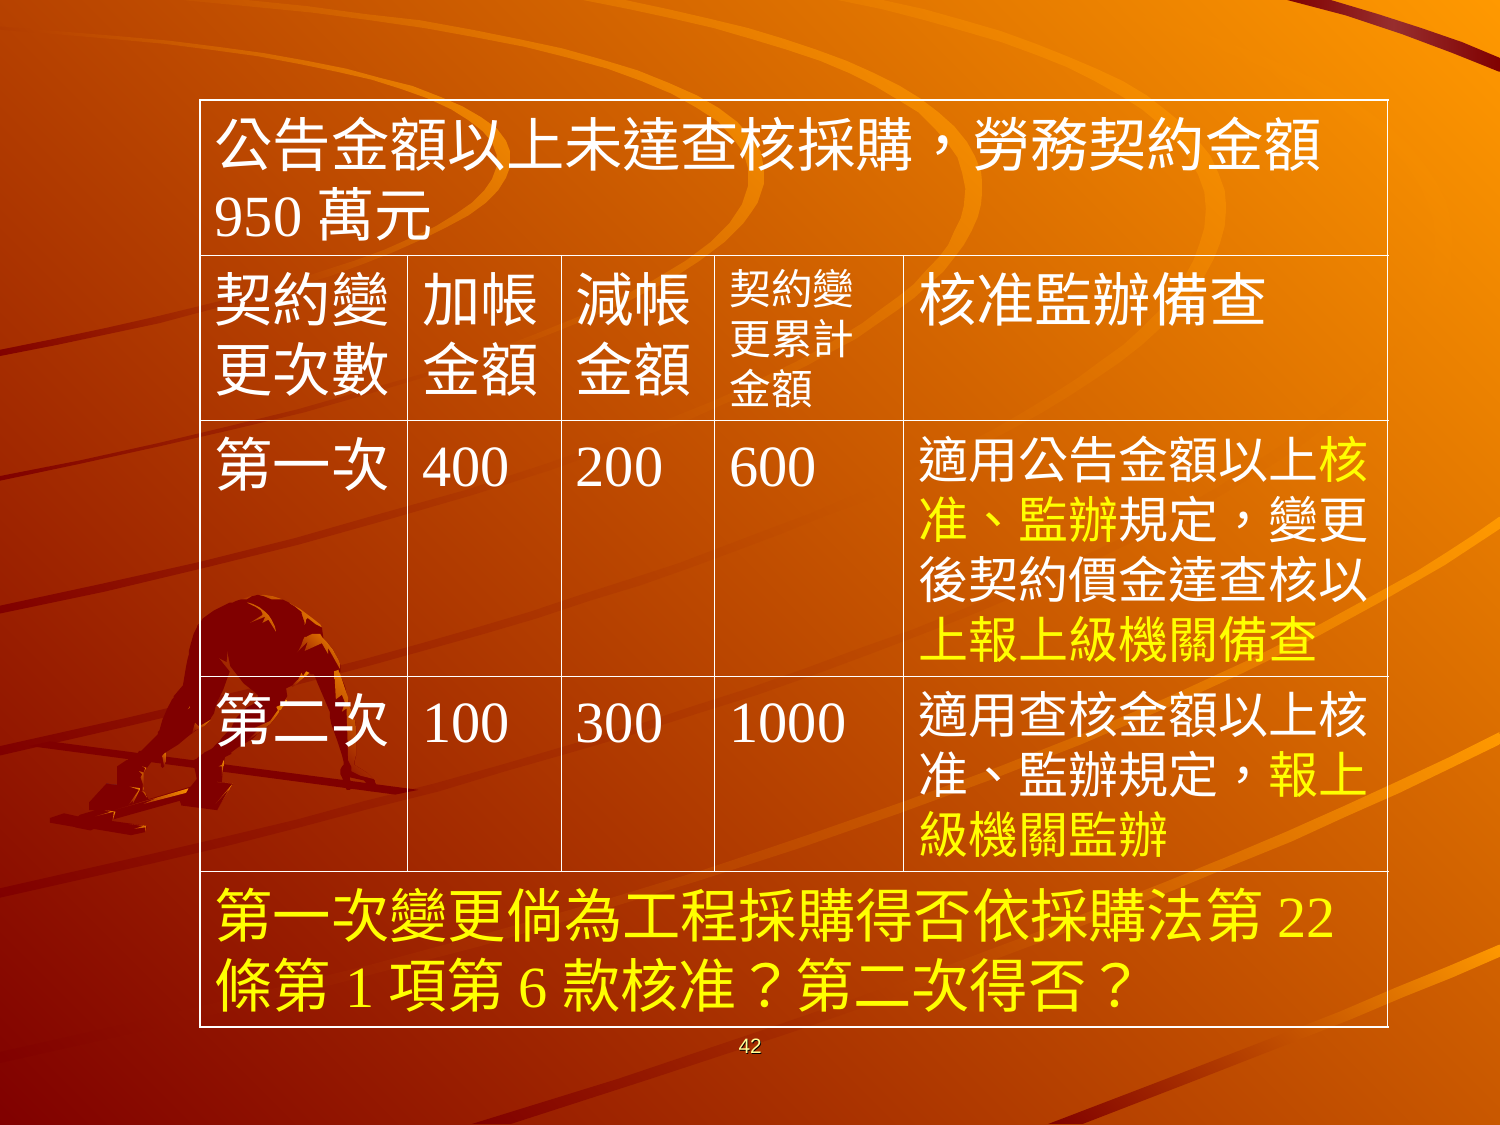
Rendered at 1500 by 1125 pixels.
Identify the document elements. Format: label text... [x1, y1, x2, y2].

table_cell 1000 [715, 677, 903, 871]
table_cell 契約變更次數 [201, 256, 407, 420]
table_cell 減帳金額 [562, 256, 714, 420]
table_header 公告金額以上未達查核採購，勞務契約金額950萬元 [201, 101, 1387, 255]
table_cell 適用查核金額以上核准、監辦規定，報上級機關監辦 [904, 677, 1387, 871]
table_cell 400 [408, 421, 561, 676]
table_cell 適用公告金額以上核准、監辦規定，變更後契約價金達查核以上報上級機關備查 [904, 421, 1387, 676]
table_cell 第一次變更倘為工程採購得否依採購法第22條第1項第6款核准？第二次得否？ [201, 872, 1387, 1026]
table_cell 第一次 [201, 421, 407, 676]
table_cell 300 [562, 677, 714, 871]
table_cell 契約變更累計金額 [715, 256, 903, 420]
table_cell 200 [562, 421, 714, 676]
table_cell 600 [715, 421, 903, 676]
table_cell 加帳金額 [408, 256, 561, 420]
table_cell 核准監辦備查 [904, 256, 1387, 420]
text_box <編號> [512, 1028, 988, 1101]
table_cell 100 [408, 677, 561, 871]
table_cell 第二次 [201, 677, 407, 871]
